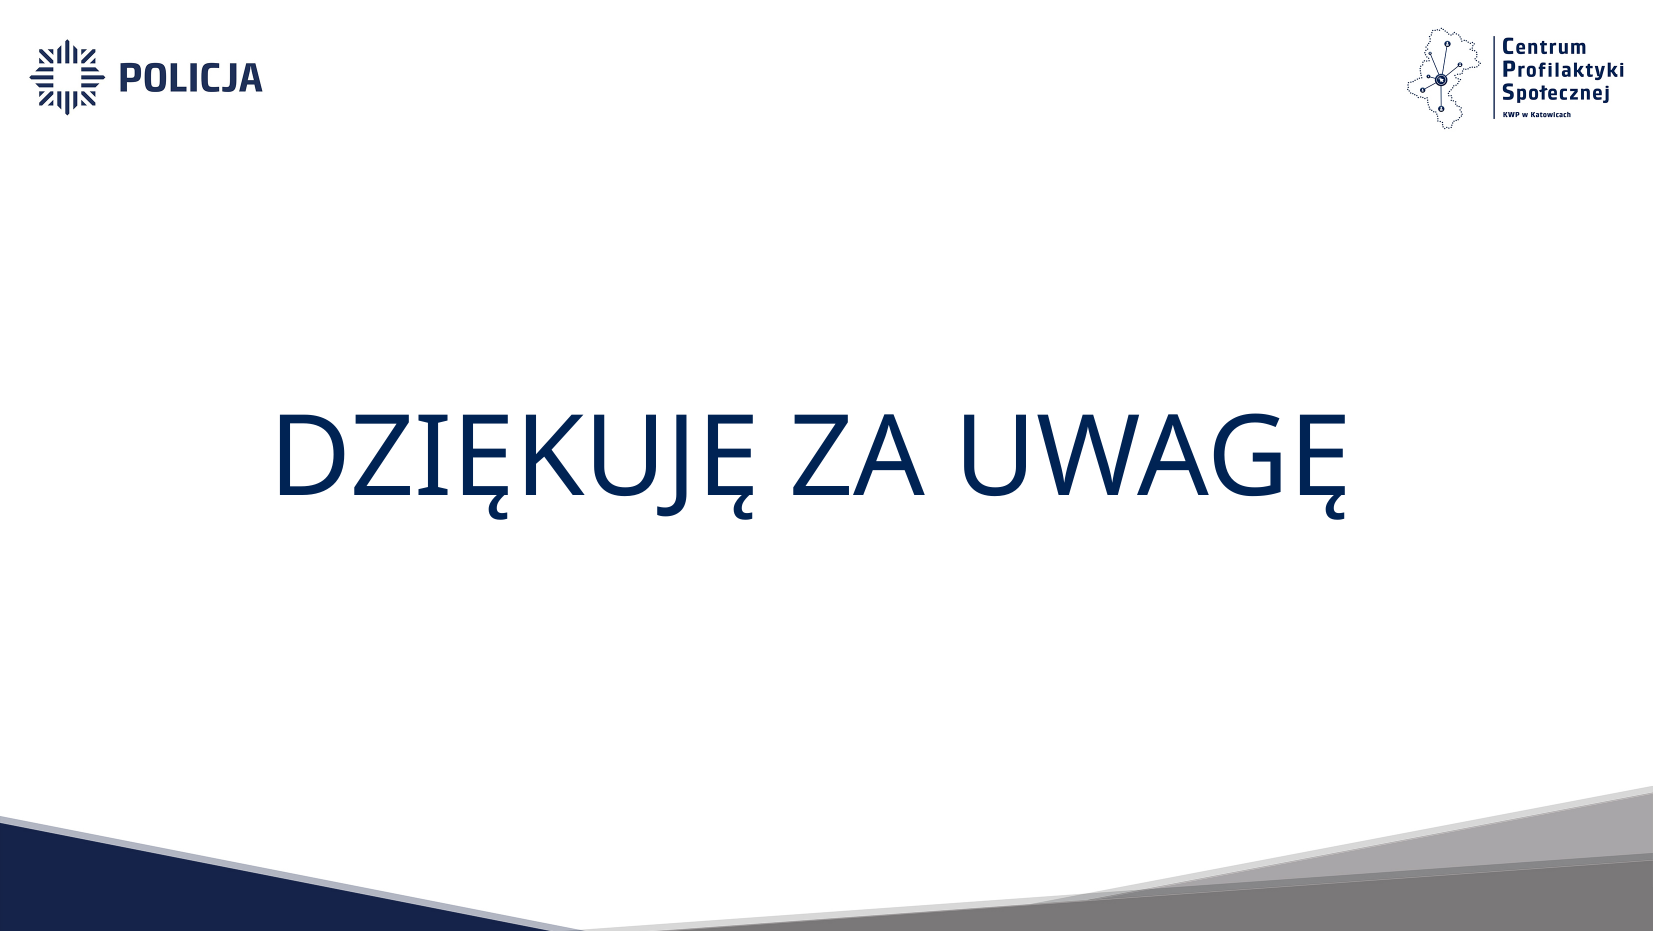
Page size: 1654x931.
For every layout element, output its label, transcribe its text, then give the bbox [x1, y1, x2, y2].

text_box DZIĘKUJĘ ZA UWAGĘ [254, 367, 1382, 509]
text_box [661, 509, 692, 519]
picture [0, 7, 1653, 931]
